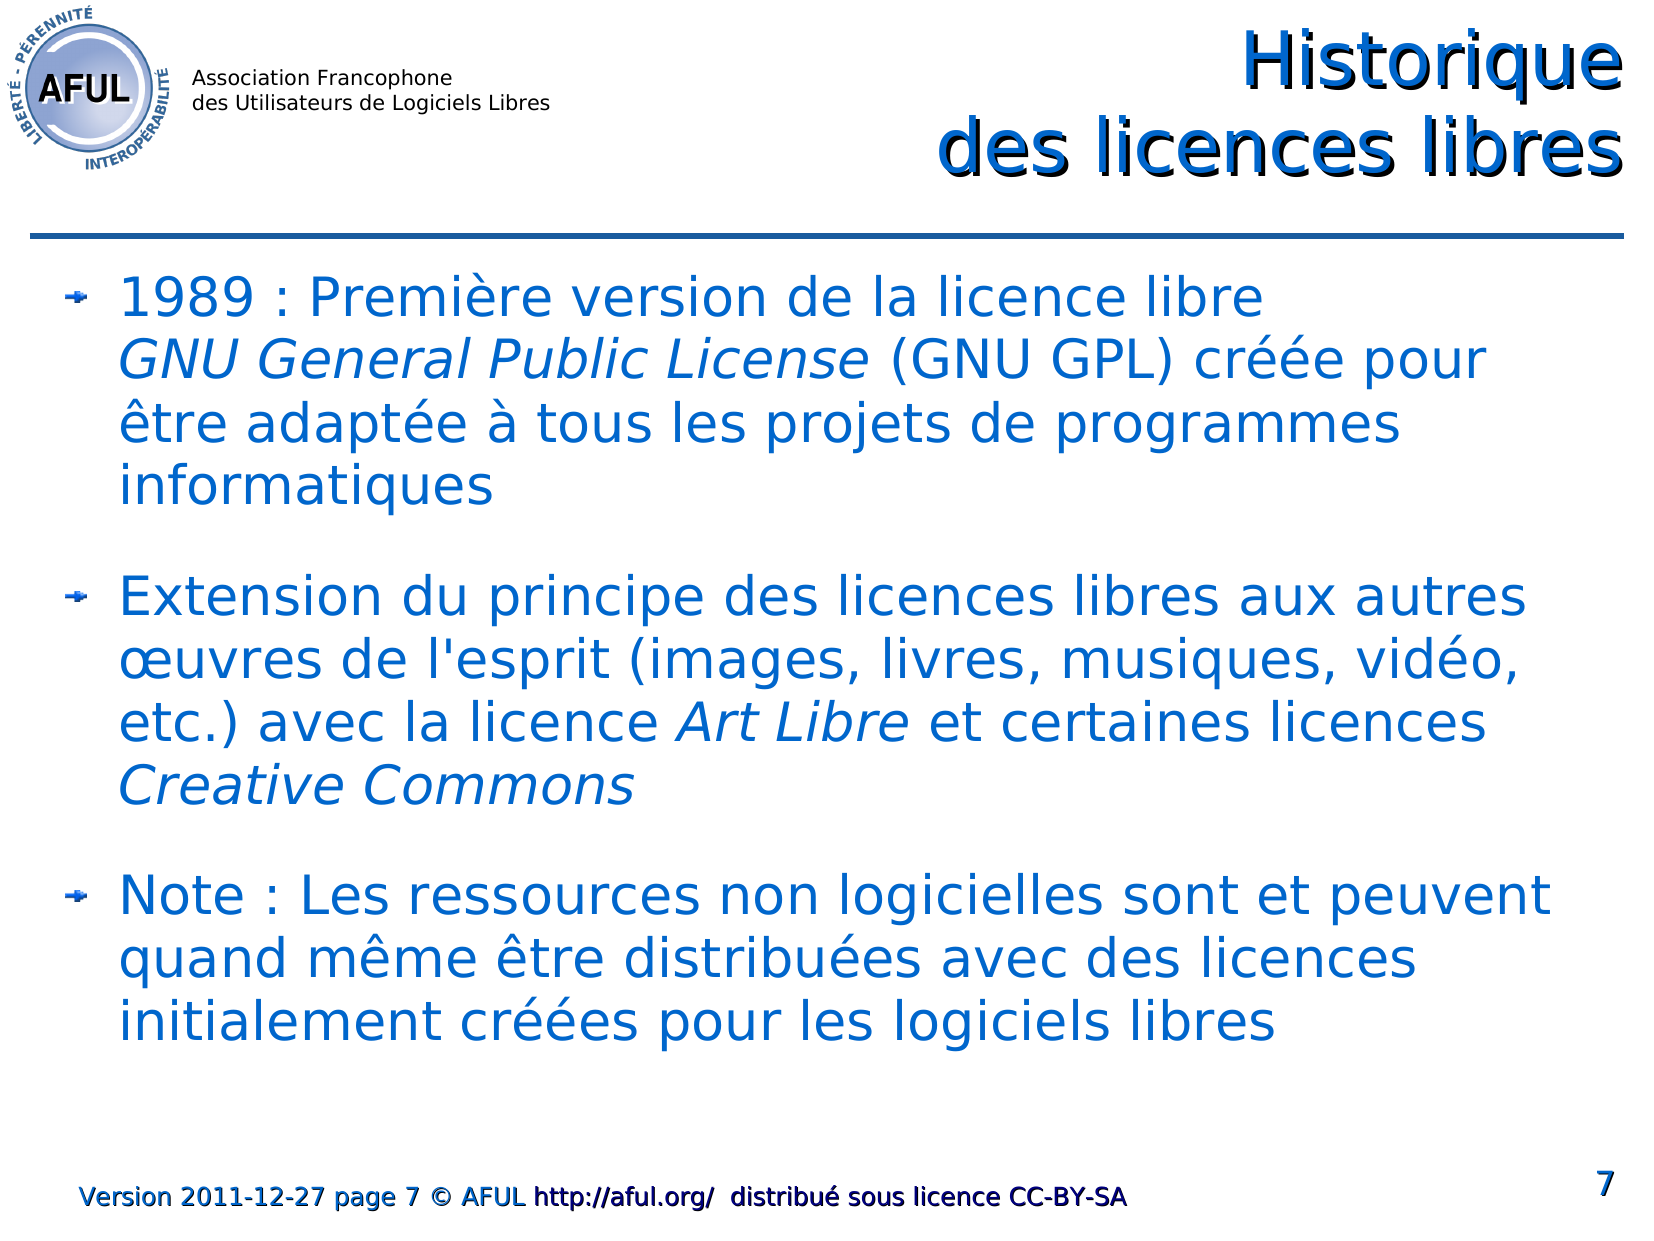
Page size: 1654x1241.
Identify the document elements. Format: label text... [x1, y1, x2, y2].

list 1989 : Première version de la licence libre GNU General Public License (GNU GPL) créée pour être adaptée à tous les projets de programmes informatiques Extension du principe des licences libres aux autres œuvres de l'esprit (images, livres, musiques, vidéo, etc.) avec la licence Art Libre et certaines licences Creative Commons Note : Les ressources non logicielles sont et peuvent quand même être distribuées avec des licences initialement créées pour les logiciels libres [47, 265, 1595, 1211]
title Historique des licences libres [501, 0, 1625, 207]
picture [0, 0, 178, 178]
